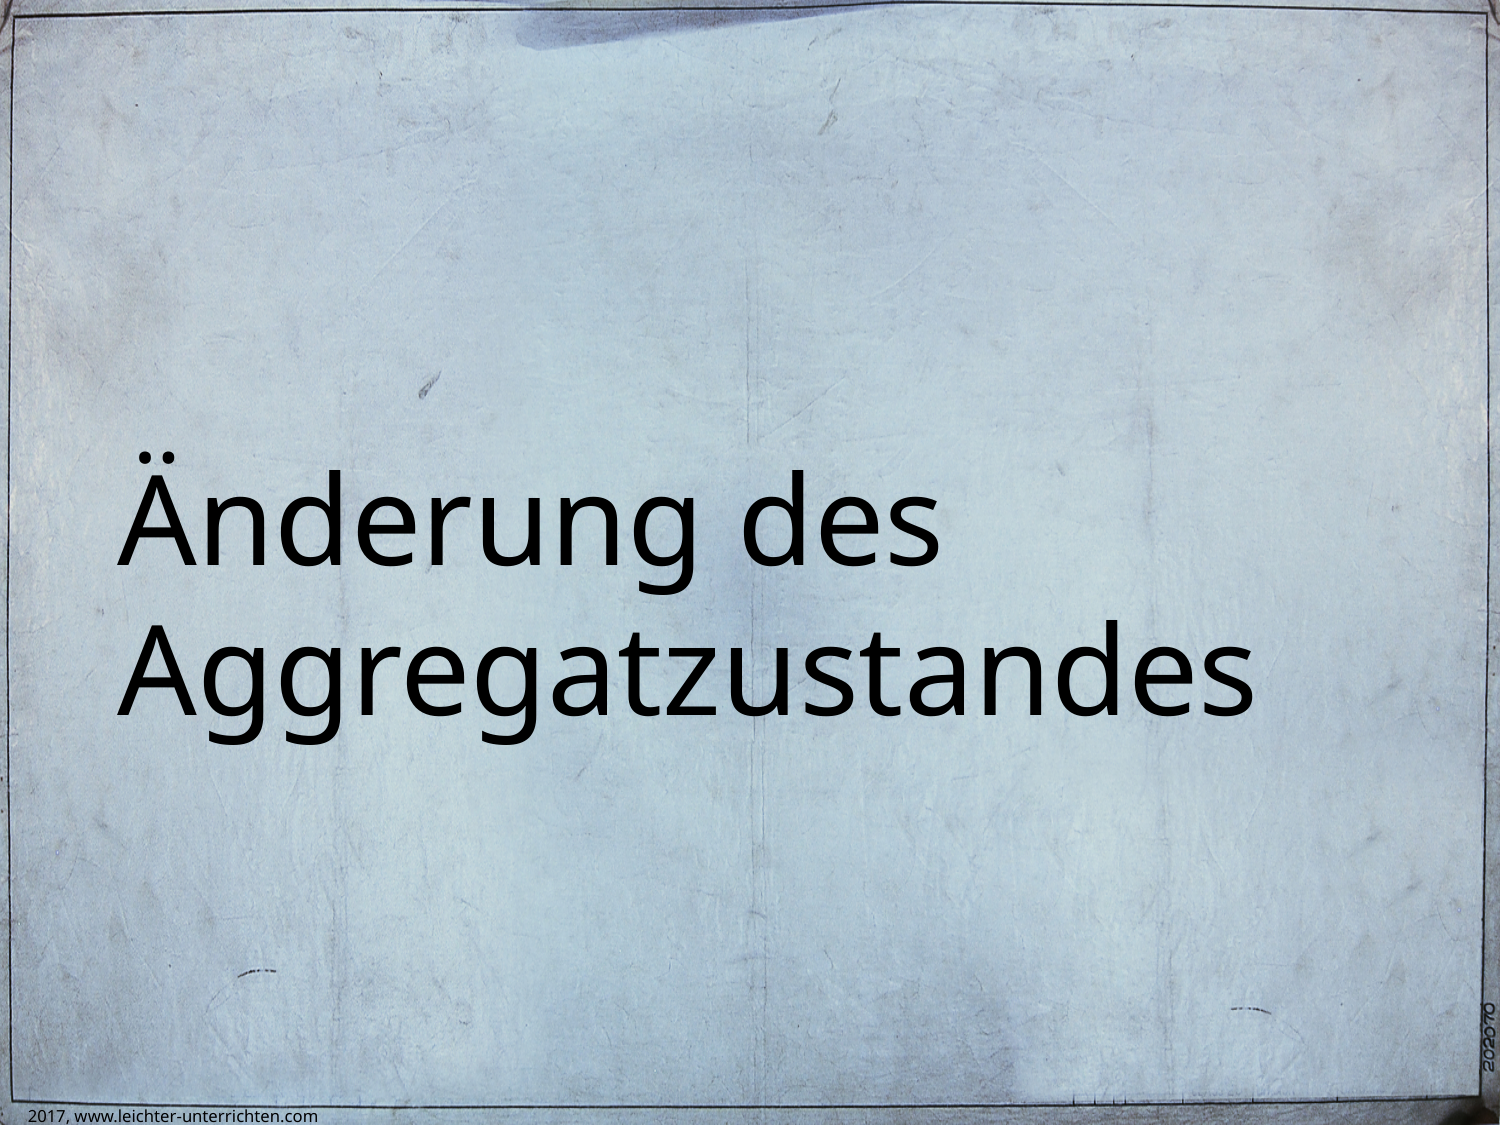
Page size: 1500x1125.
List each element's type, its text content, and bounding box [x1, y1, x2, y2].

picture [0, 0, 1500, 1125]
title Änderung des Aggregatzustandes [102, 280, 1397, 749]
